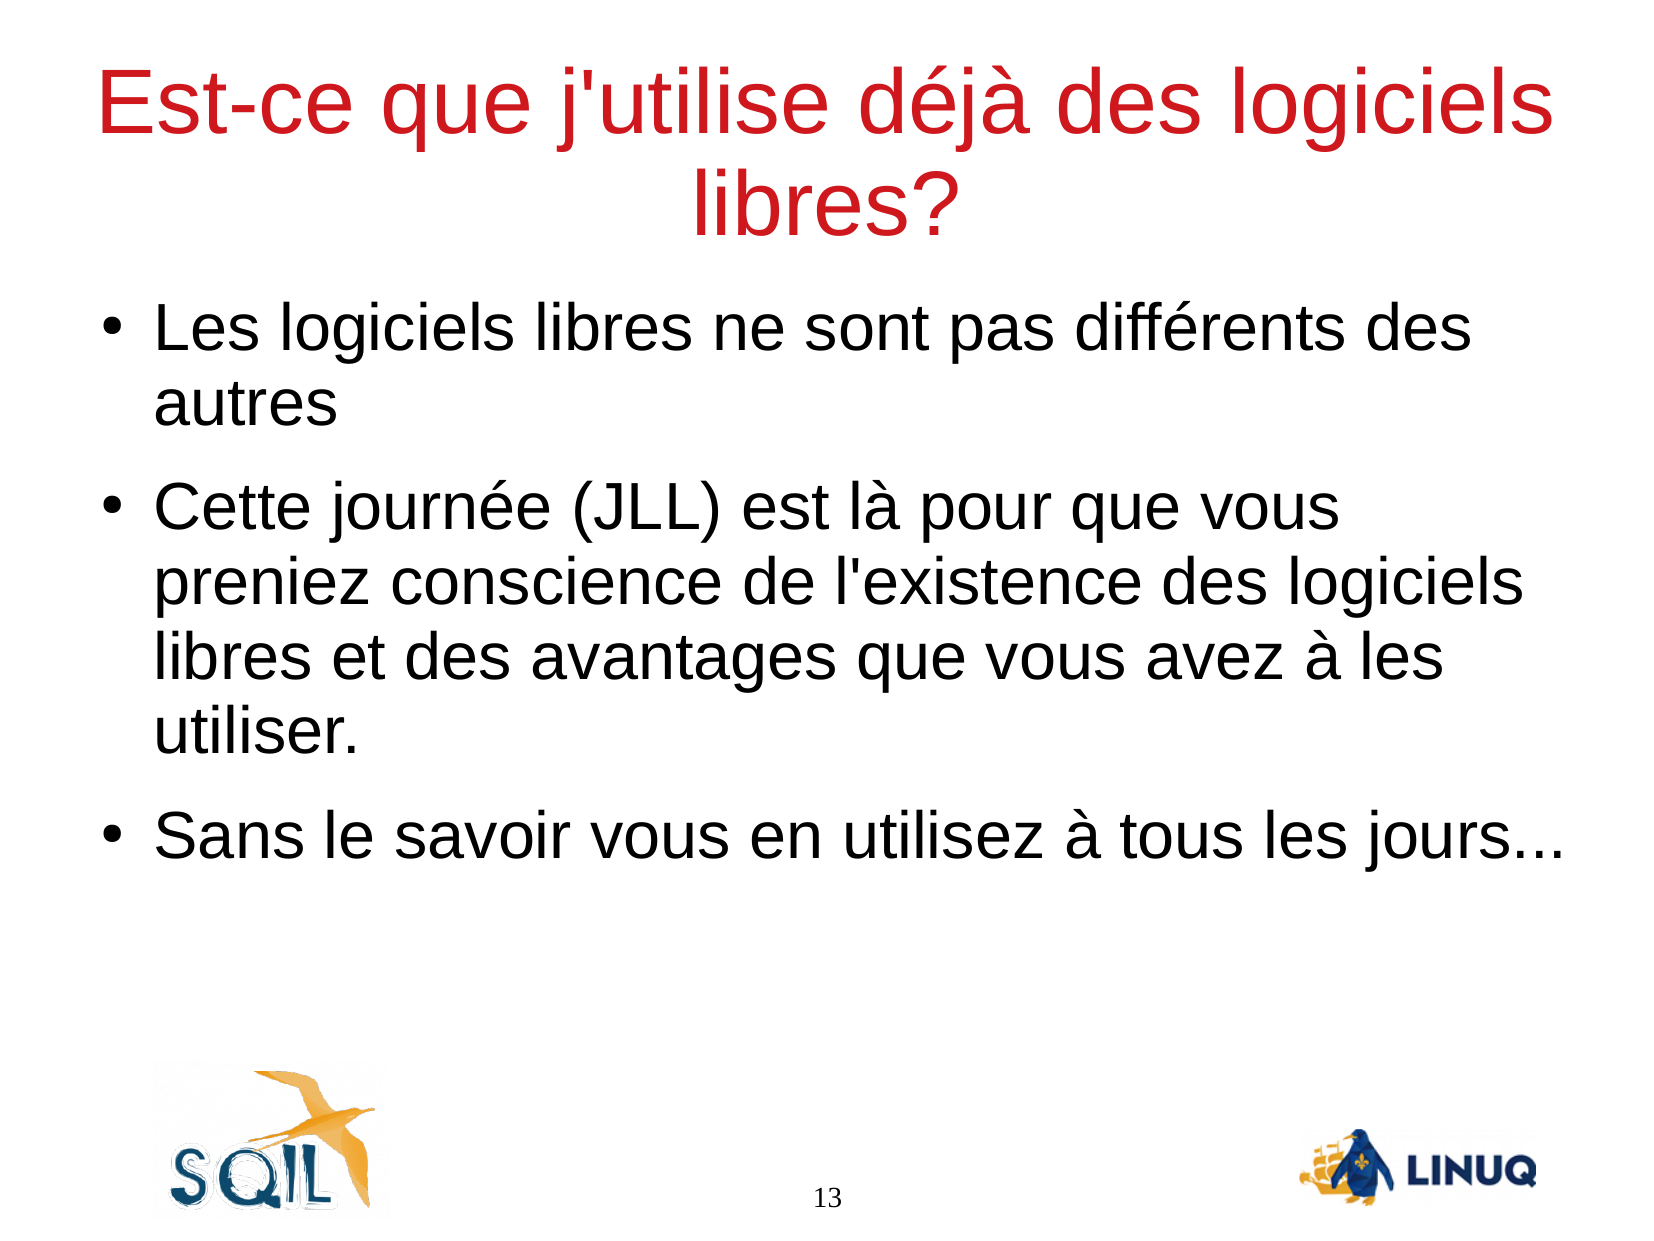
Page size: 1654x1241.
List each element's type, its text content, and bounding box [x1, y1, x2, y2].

title Est-ce que j'utilise déjà des logiciels libres? [82, 49, 1571, 257]
picture [153, 1060, 390, 1220]
picture [1299, 1129, 1536, 1206]
list Les logiciels libres ne sont pas différents des autres Cette journée (JLL) est là pour que vous preniez conscience de l'existence des logiciels libres et des avantages que vous avez à les utiliser. Sans le savoir vous en utilisez à tous les jours... [82, 290, 1571, 1010]
